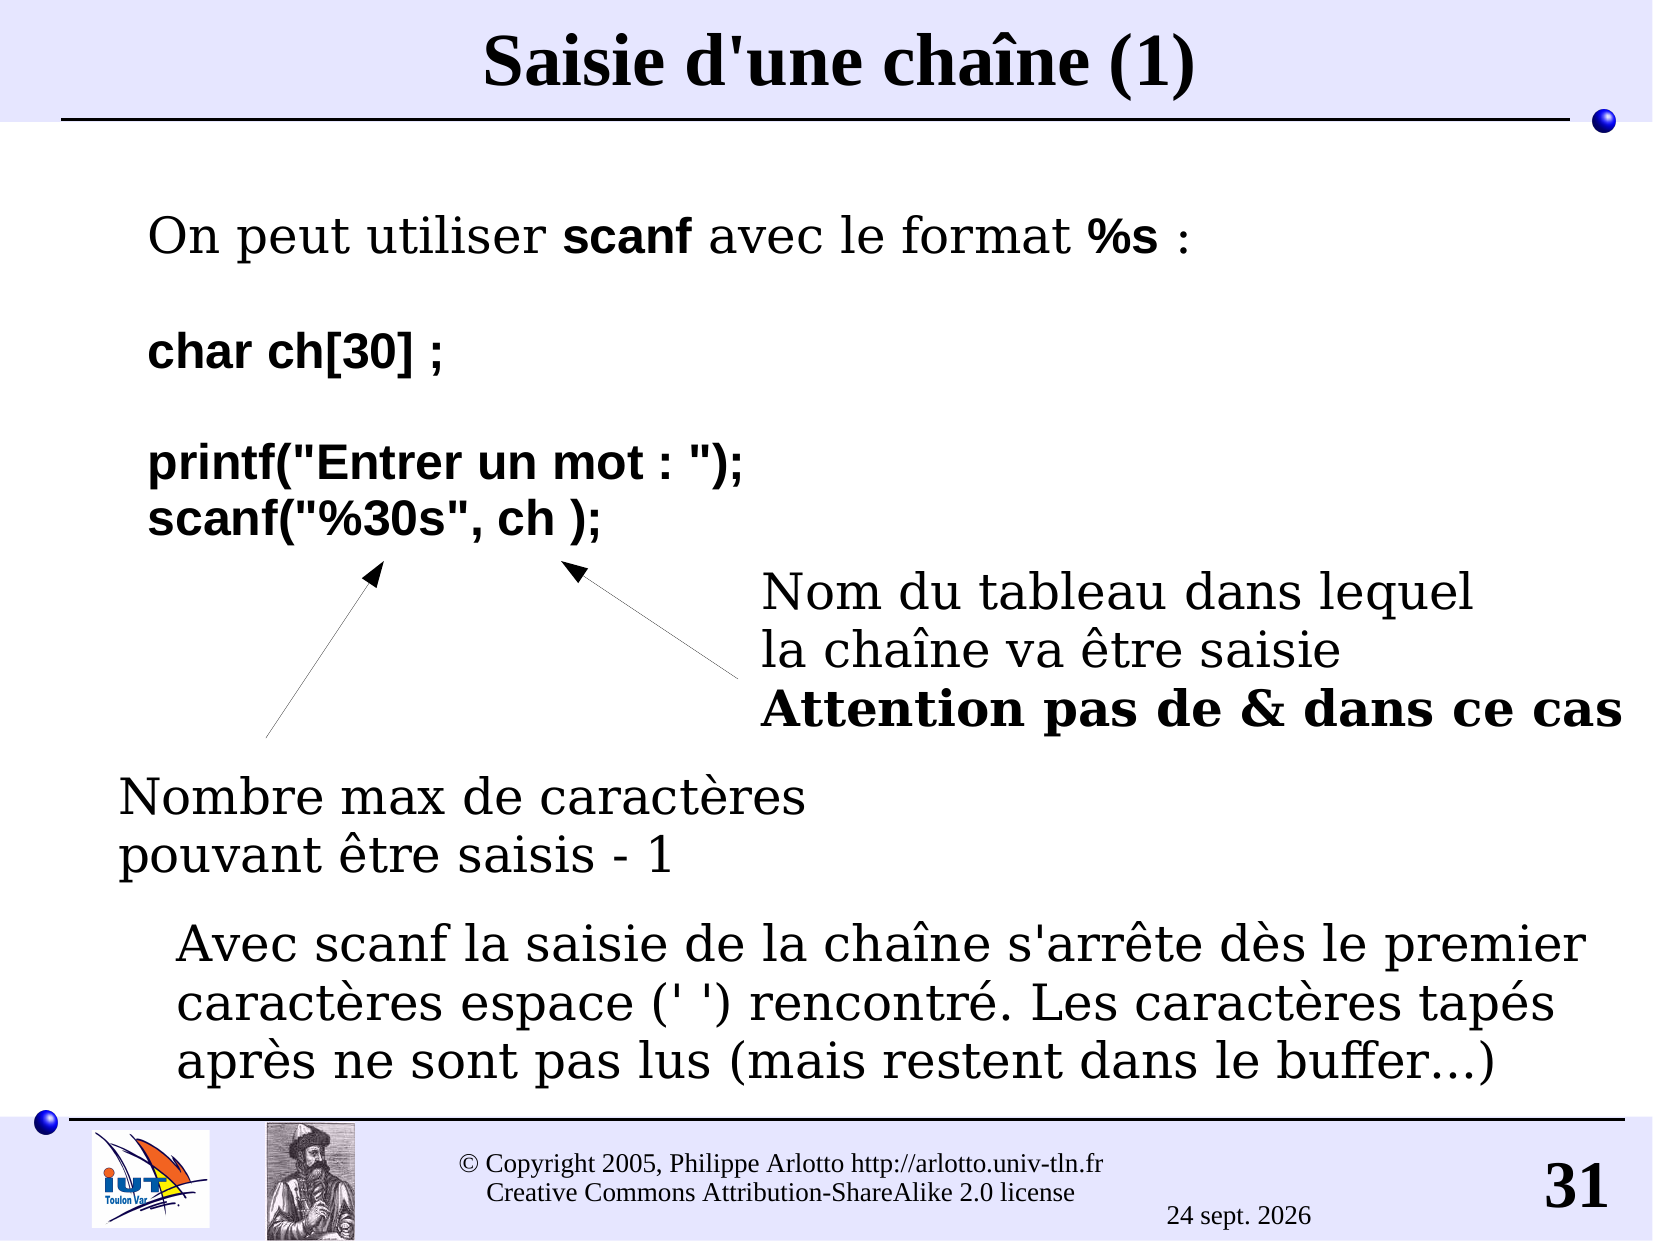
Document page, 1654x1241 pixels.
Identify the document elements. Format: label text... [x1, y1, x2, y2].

title Saisie d'une chaîne (1) [95, 11, 1585, 110]
text_box Nom du tableau dans lequel la chaîne va être saisie Attention pas de & dans ce cas [761, 562, 1625, 739]
text_box Nombre max de caractères pouvant être saisis - 1 [118, 767, 809, 885]
text_box Avec scanf la saisie de la chaîne s'arrête dès le premier caractères espace (' ') rencontré. Les caractères tapés après ne sont pas lus (mais restent dans le buffer...) [176, 915, 1588, 1091]
text_box On peut utiliser scanf avec le format %s : char ch[30] ; printf("Entrer un mot : "); scanf("%30s", ch ); [147, 206, 1193, 663]
picture [265, 1122, 355, 1241]
